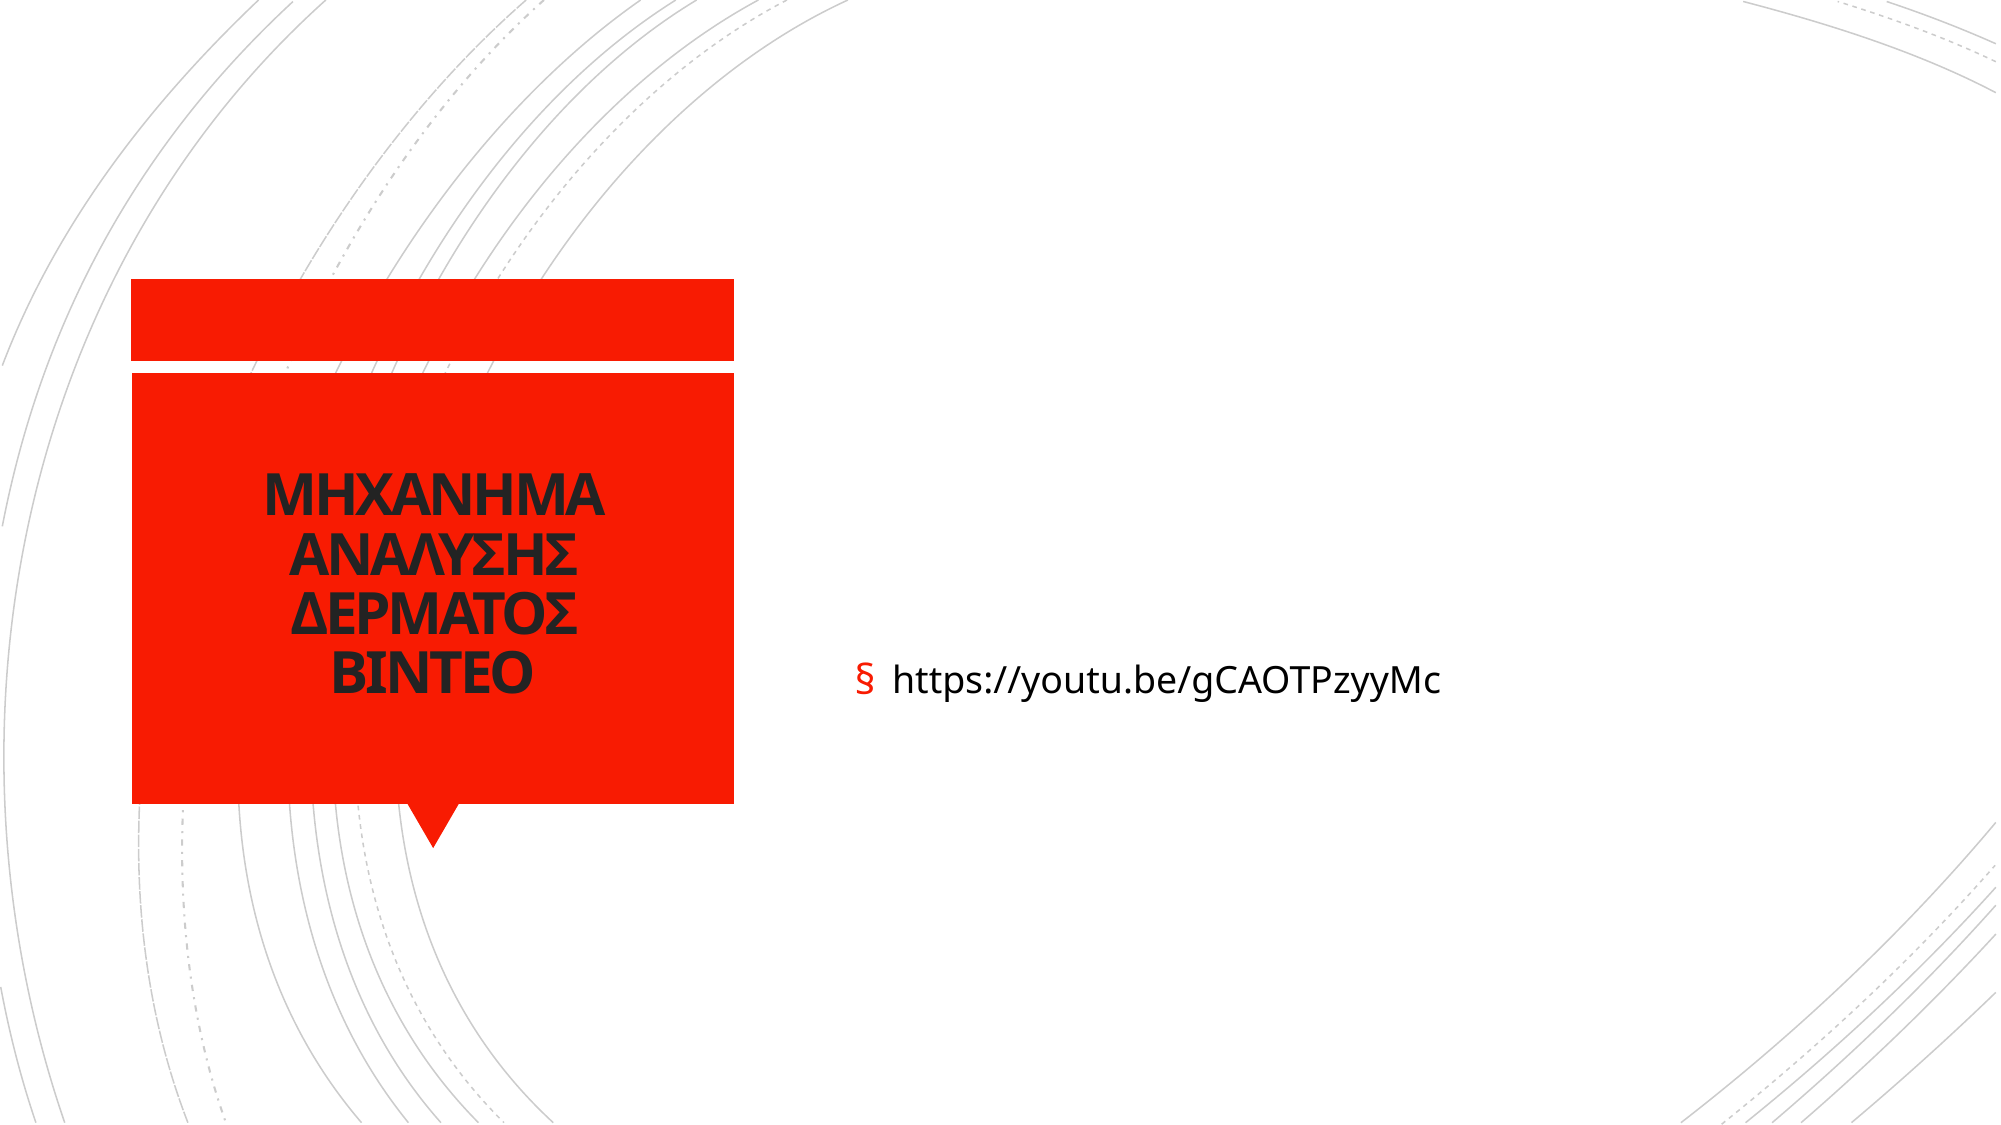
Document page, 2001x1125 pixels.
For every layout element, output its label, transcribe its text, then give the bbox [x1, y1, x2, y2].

title ΜΗΧΑΝΗΜΑ ΑΝΑΛΥΣΗΣ ΔΕΡΜΑΤΟΣ ΒΙΝΤΕΟ [145, 385, 720, 789]
list https://youtu.be/gCAOTPzyyMc [839, 355, 1871, 993]
